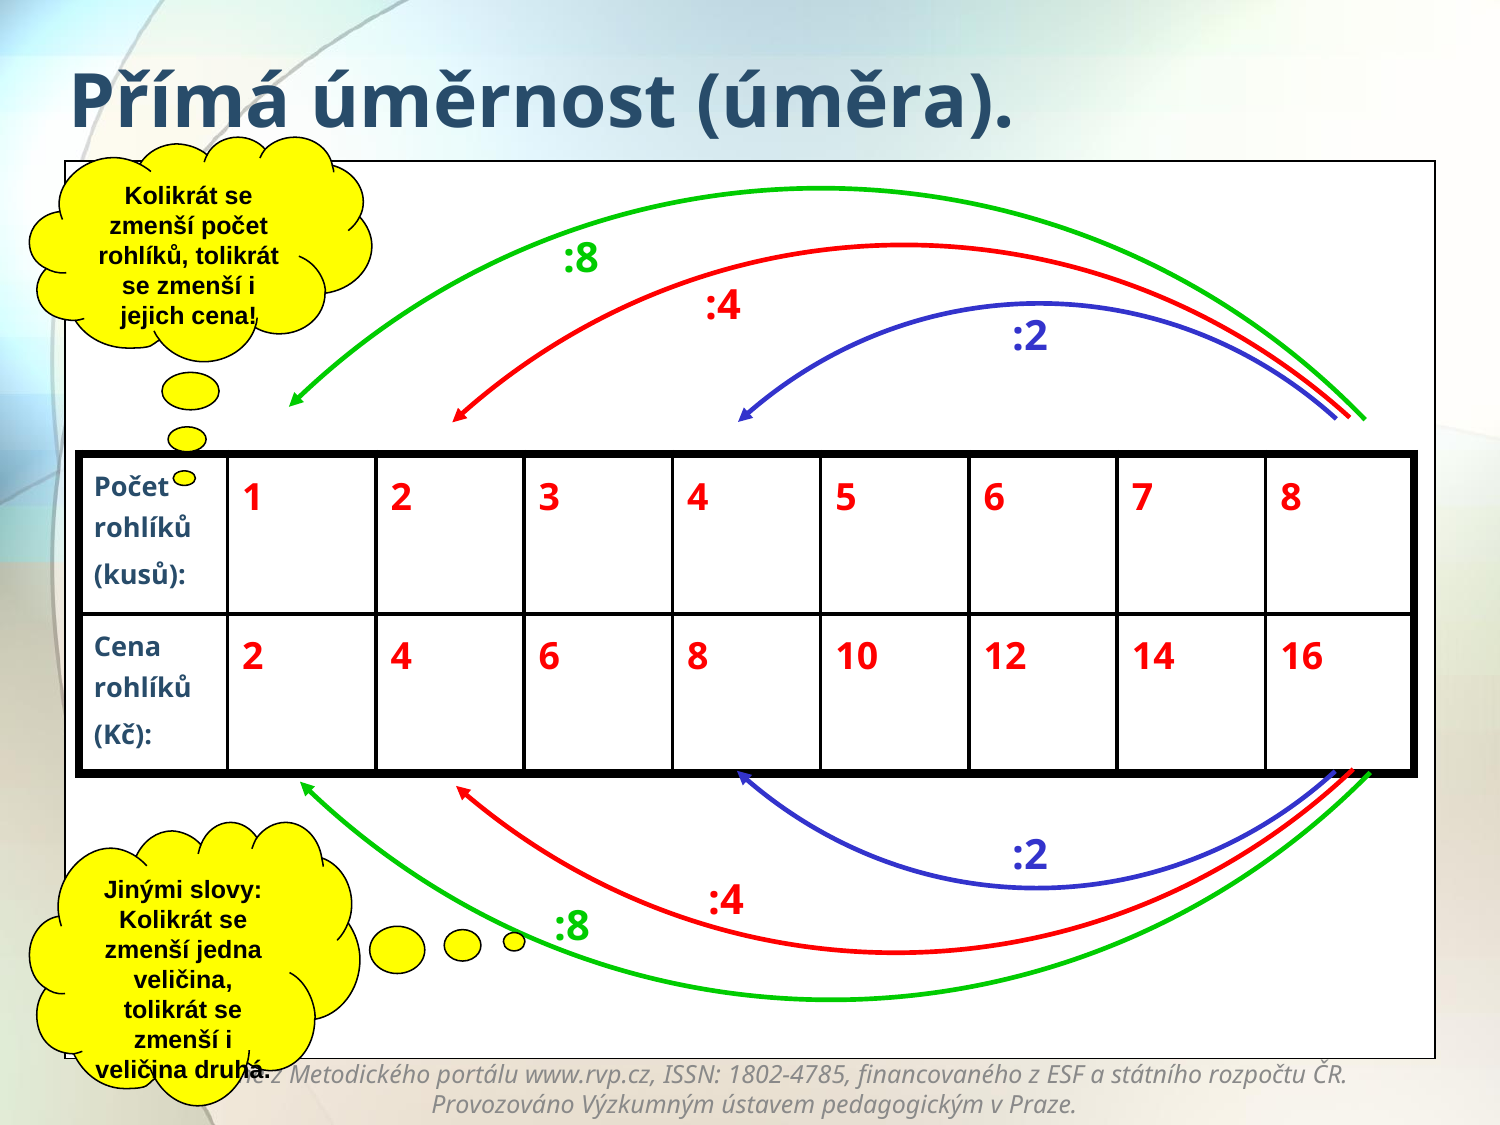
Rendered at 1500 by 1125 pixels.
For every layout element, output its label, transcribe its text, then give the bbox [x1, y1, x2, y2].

table_cell 14 [1119, 616, 1264, 769]
table_header Počet rohlíků (kusů): [83, 458, 226, 612]
table_cell Cena rohlíků (Kč): [83, 616, 226, 769]
table_header 3 [526, 458, 671, 612]
text_box Jinými slovy: Kolikrát se zmenší jedna veličina, tolikrát se zmenší i veličina druhá. [29, 822, 360, 1106]
table_header 1 [229, 458, 374, 612]
table_cell 16 [1267, 616, 1410, 769]
text_box :8 [539, 888, 706, 960]
text_box Kolikrát se zmenší počet rohlíků, tolikrát se zmenší i jejich cena! [29, 137, 372, 362]
text_box :4 [690, 267, 821, 339]
table_cell 8 [674, 616, 819, 769]
text_box [64, 1053, 75, 1059]
title Přímá úměrnost (úměra). [53, 31, 1379, 182]
text_box Jinými slovy: Kolikrát se zmenší jedna veličina, tolikrát se zmenší i veličina druhá. [369, 926, 425, 974]
picture [0, 0, 1500, 1125]
table_header 6 [971, 458, 1115, 612]
table_cell 12 [971, 616, 1115, 769]
text_box :8 [671, 284, 690, 291]
table_header 7 [1119, 458, 1264, 612]
table_cell 4 [378, 616, 522, 769]
table_cell 10 [822, 616, 967, 769]
table_cell 2 [229, 616, 374, 769]
table_header 2 [378, 458, 522, 612]
text_box :2 [997, 297, 1128, 369]
text_box :8 [549, 220, 715, 291]
table_header 8 [1267, 458, 1410, 612]
table_header 4 [674, 458, 819, 612]
text_box [64, 160, 1436, 1059]
text_box :2 [997, 817, 1128, 889]
text_box Kolikrát se zmenší počet rohlíků, tolikrát se zmenší i jejich cena! [161, 372, 220, 410]
table_header 5 [822, 458, 967, 612]
text_box :4 [693, 862, 824, 934]
table_cell 6 [526, 616, 671, 769]
